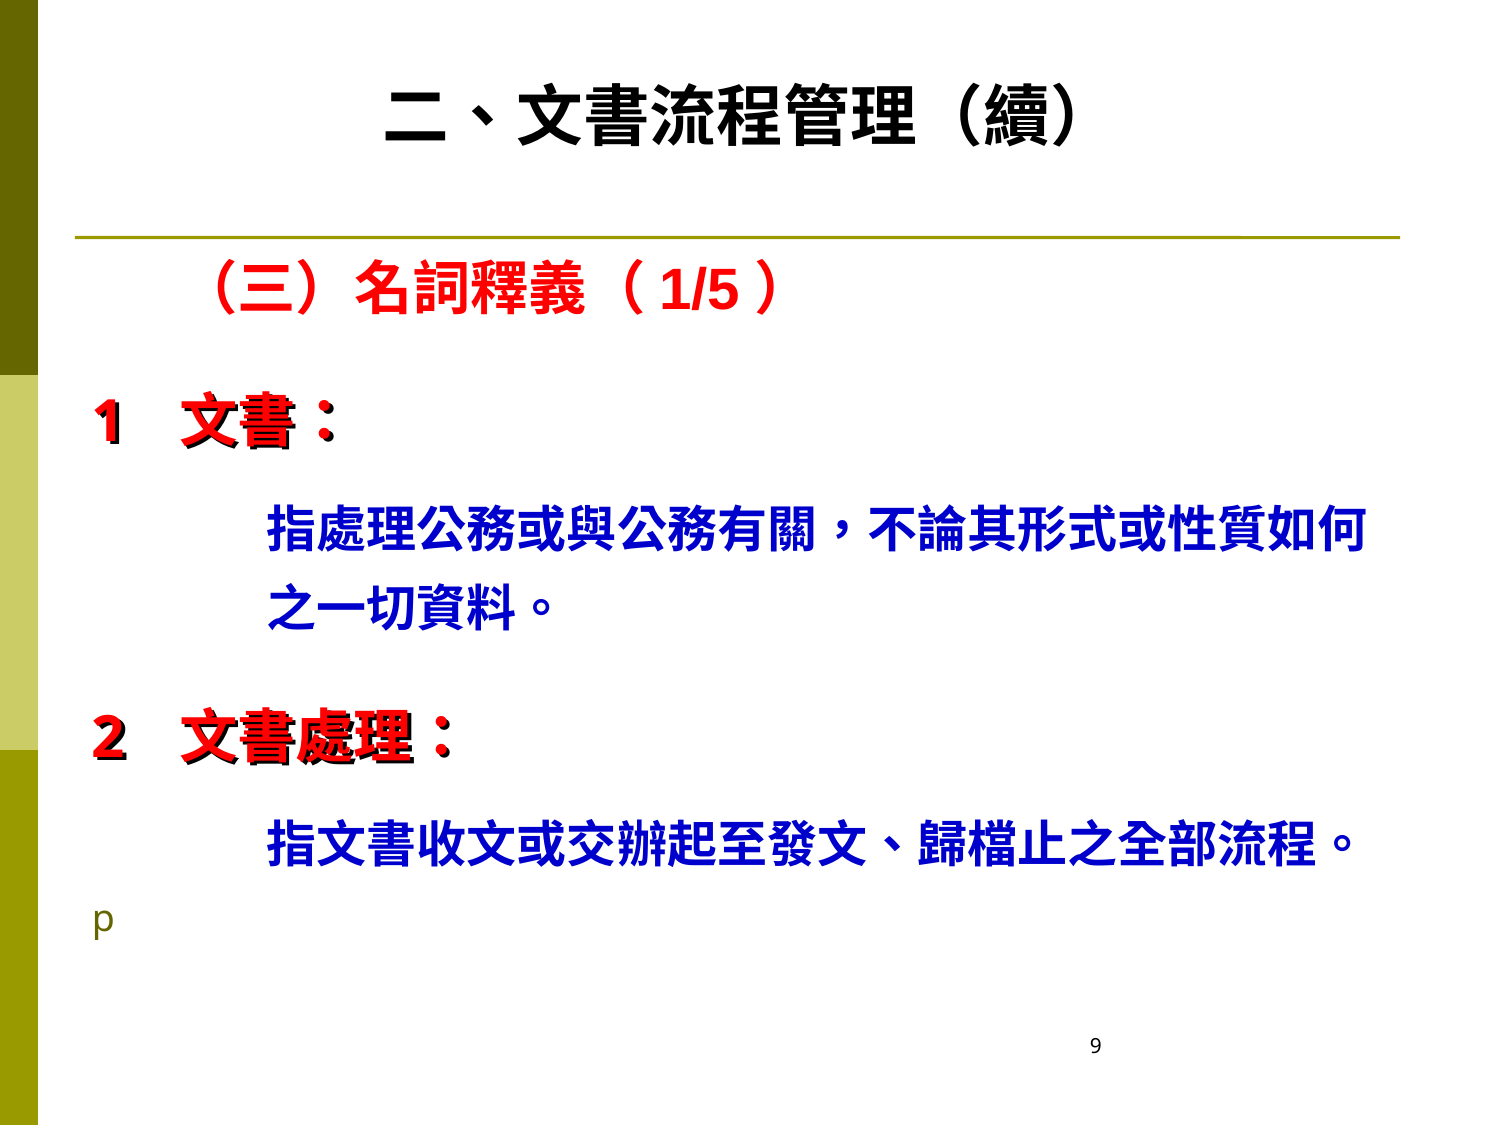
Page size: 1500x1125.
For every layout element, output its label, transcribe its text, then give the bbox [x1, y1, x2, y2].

text_box [1074, 1025, 1426, 1101]
title 二、文書流程管理（續） [75, 45, 1426, 161]
list （三）名詞釋義（1/5） 文書： 指處理公務或與公務有關，不論其形式或性質如何之一切資料。 文書處理： 指文書收文或交辦起至發文、歸檔止之全部流程。 [76, 243, 1427, 987]
